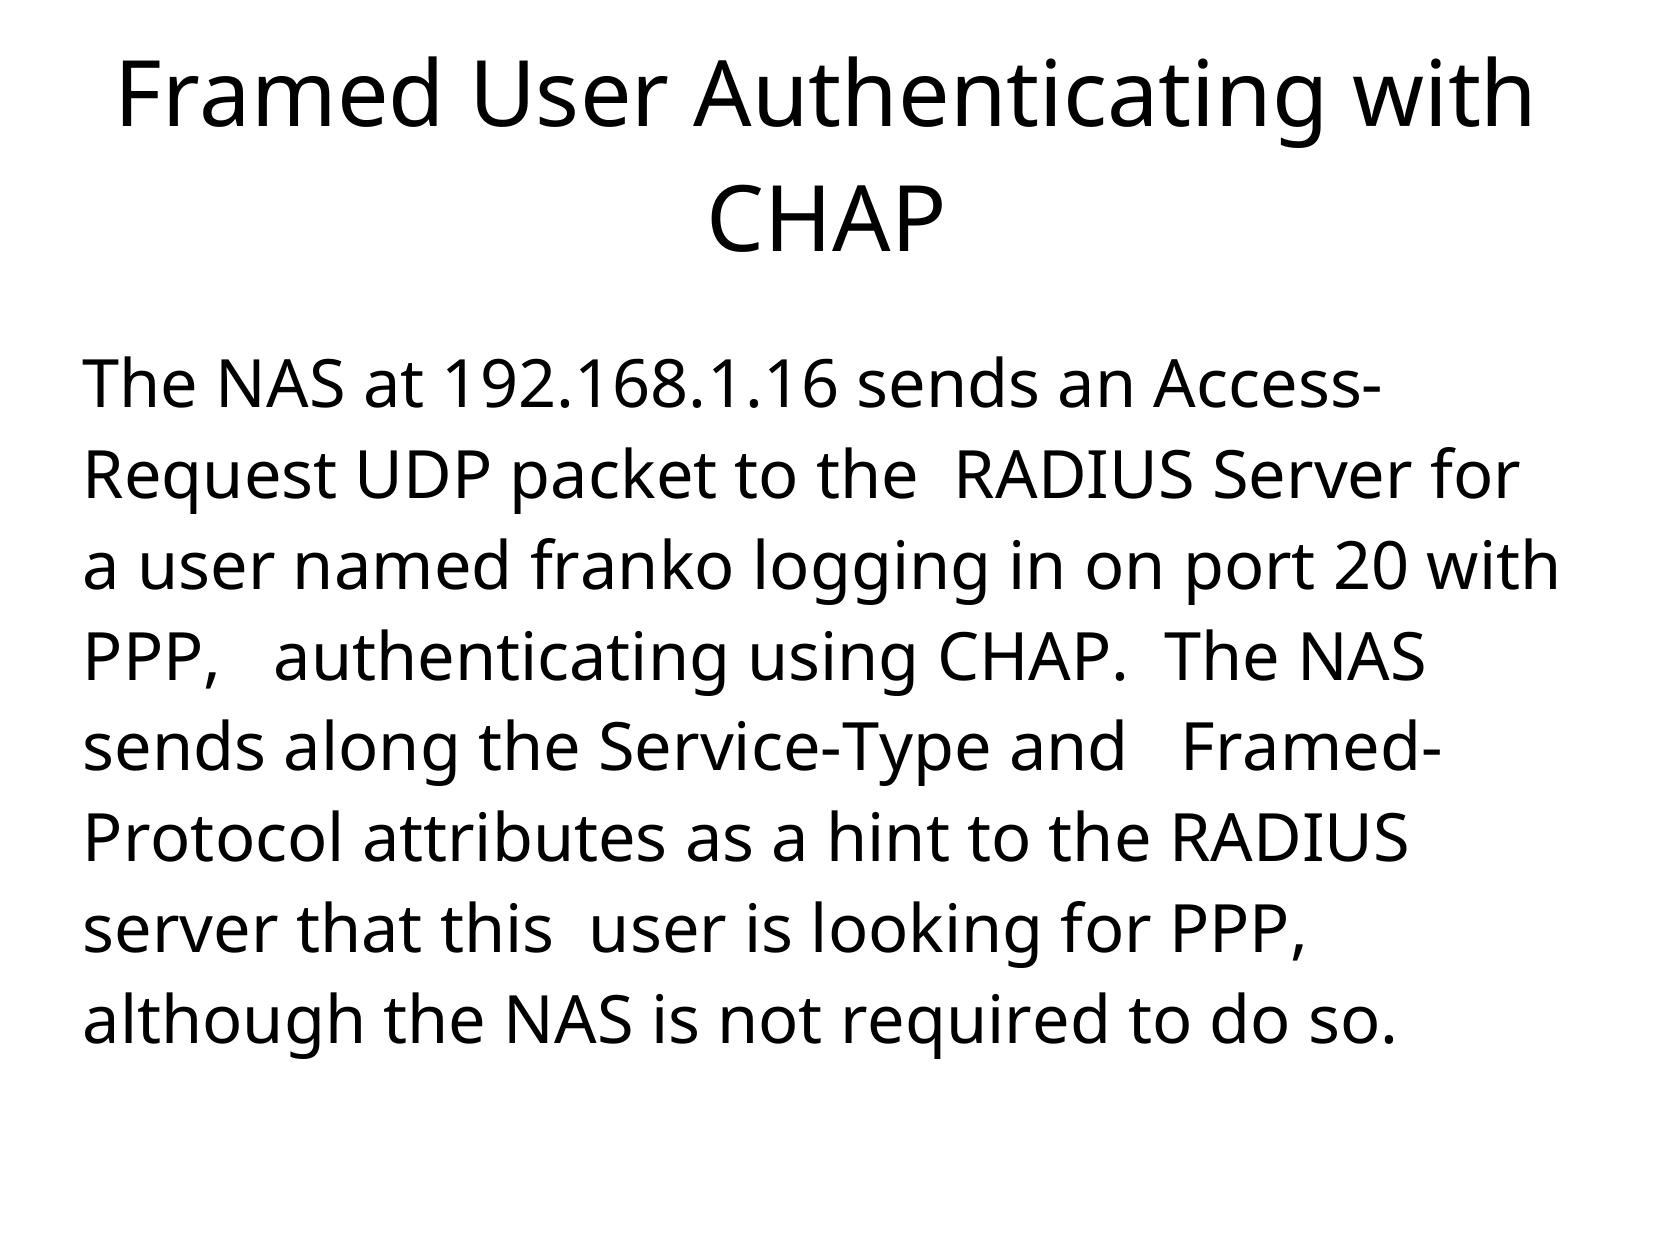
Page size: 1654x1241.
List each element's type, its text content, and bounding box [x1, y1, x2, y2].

title Framed User Authenticating with CHAP [82, 51, 1571, 255]
subtitle The NAS at 192.168.1.16 sends an Access-Request UDP packet to the RADIUS Server for a user named franko logging in on port 20 with PPP, authenticating using CHAP. The NAS sends along the Service-Type and Framed-Protocol attributes as a hint to the RADIUS server that this user is looking for PPP, although the NAS is not required to do so. [82, 297, 1571, 1102]
